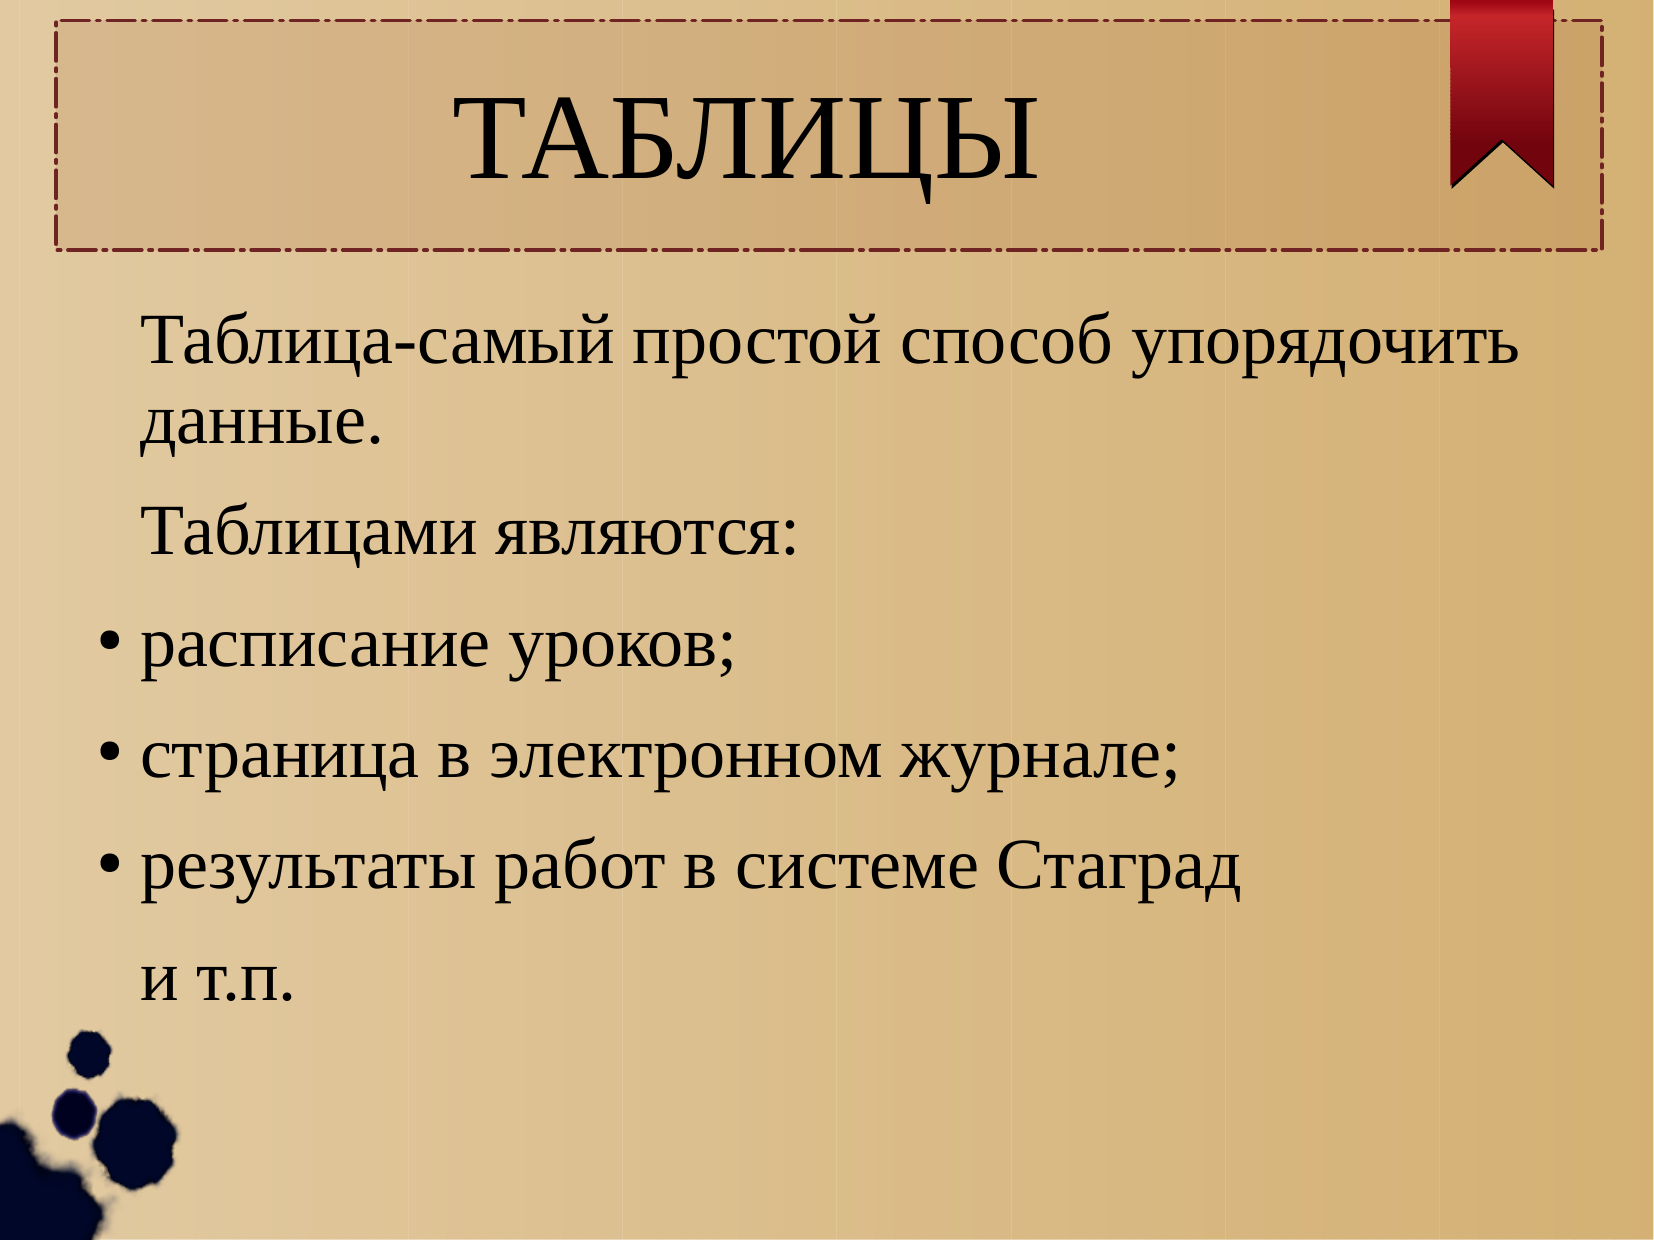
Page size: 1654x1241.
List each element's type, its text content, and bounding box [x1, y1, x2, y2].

list Таблица-самый простой способ упорядочить данные. Таблицами являются: расписание уроков; страница в электронном журнале; результаты работ в системе Стаград и т.п. [82, 299, 1571, 1019]
title ТАБЛИЦЫ [82, 47, 1412, 229]
